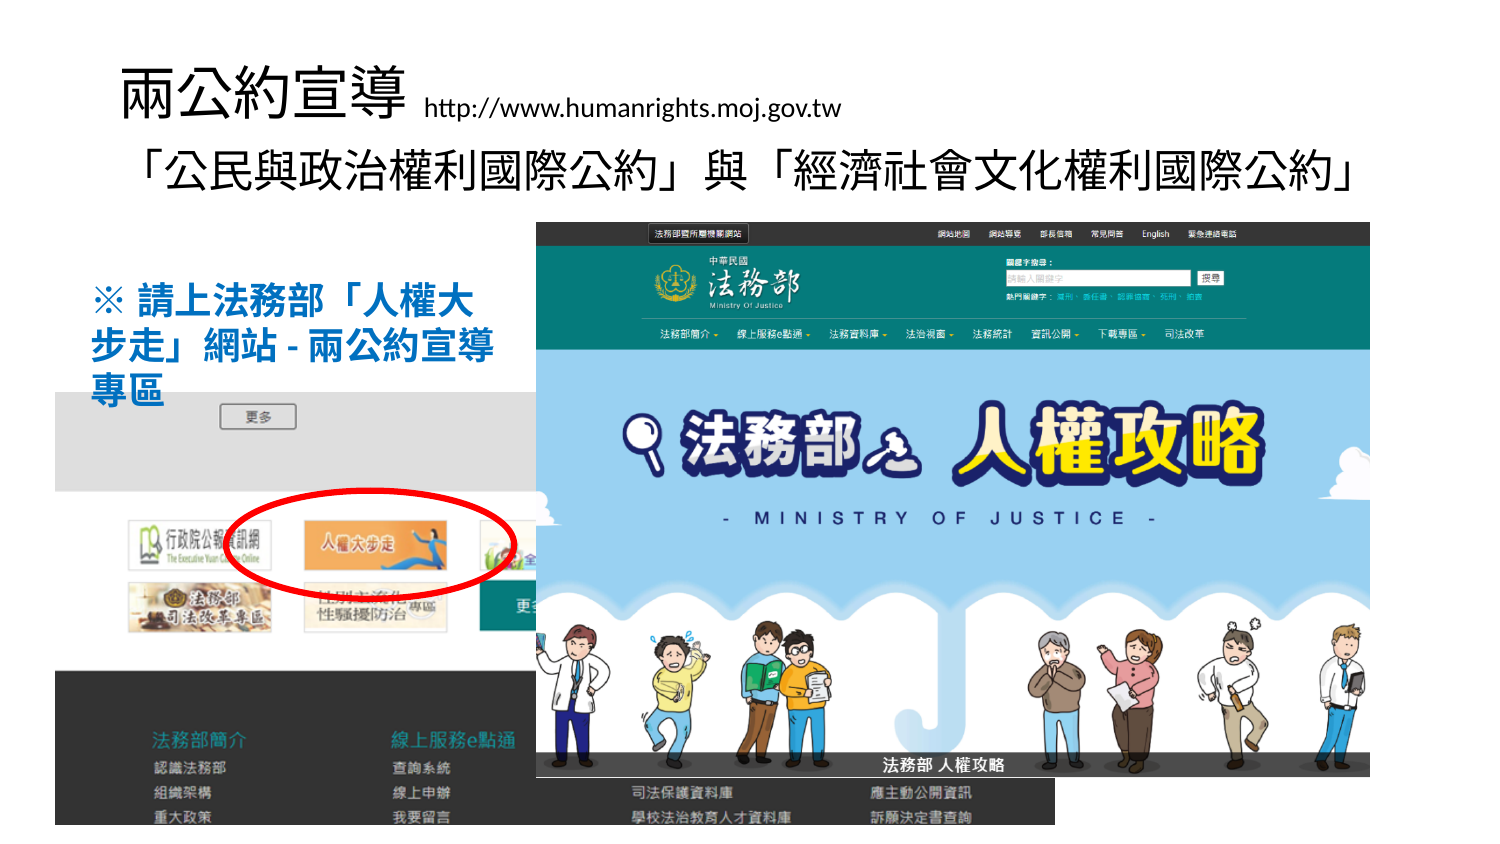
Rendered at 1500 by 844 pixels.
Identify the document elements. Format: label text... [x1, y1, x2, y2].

title 兩公約宣導 「公民與政治權利國際公約」與「經濟社會文化權利國際公約」 [103, 44, 1397, 208]
picture [55, 222, 1370, 825]
text_box http://www.humanrights.moj.gov.tw [409, 81, 858, 131]
text_box ※請上法務部「人權大步走」網站-兩公約宣導專區 [75, 269, 526, 420]
